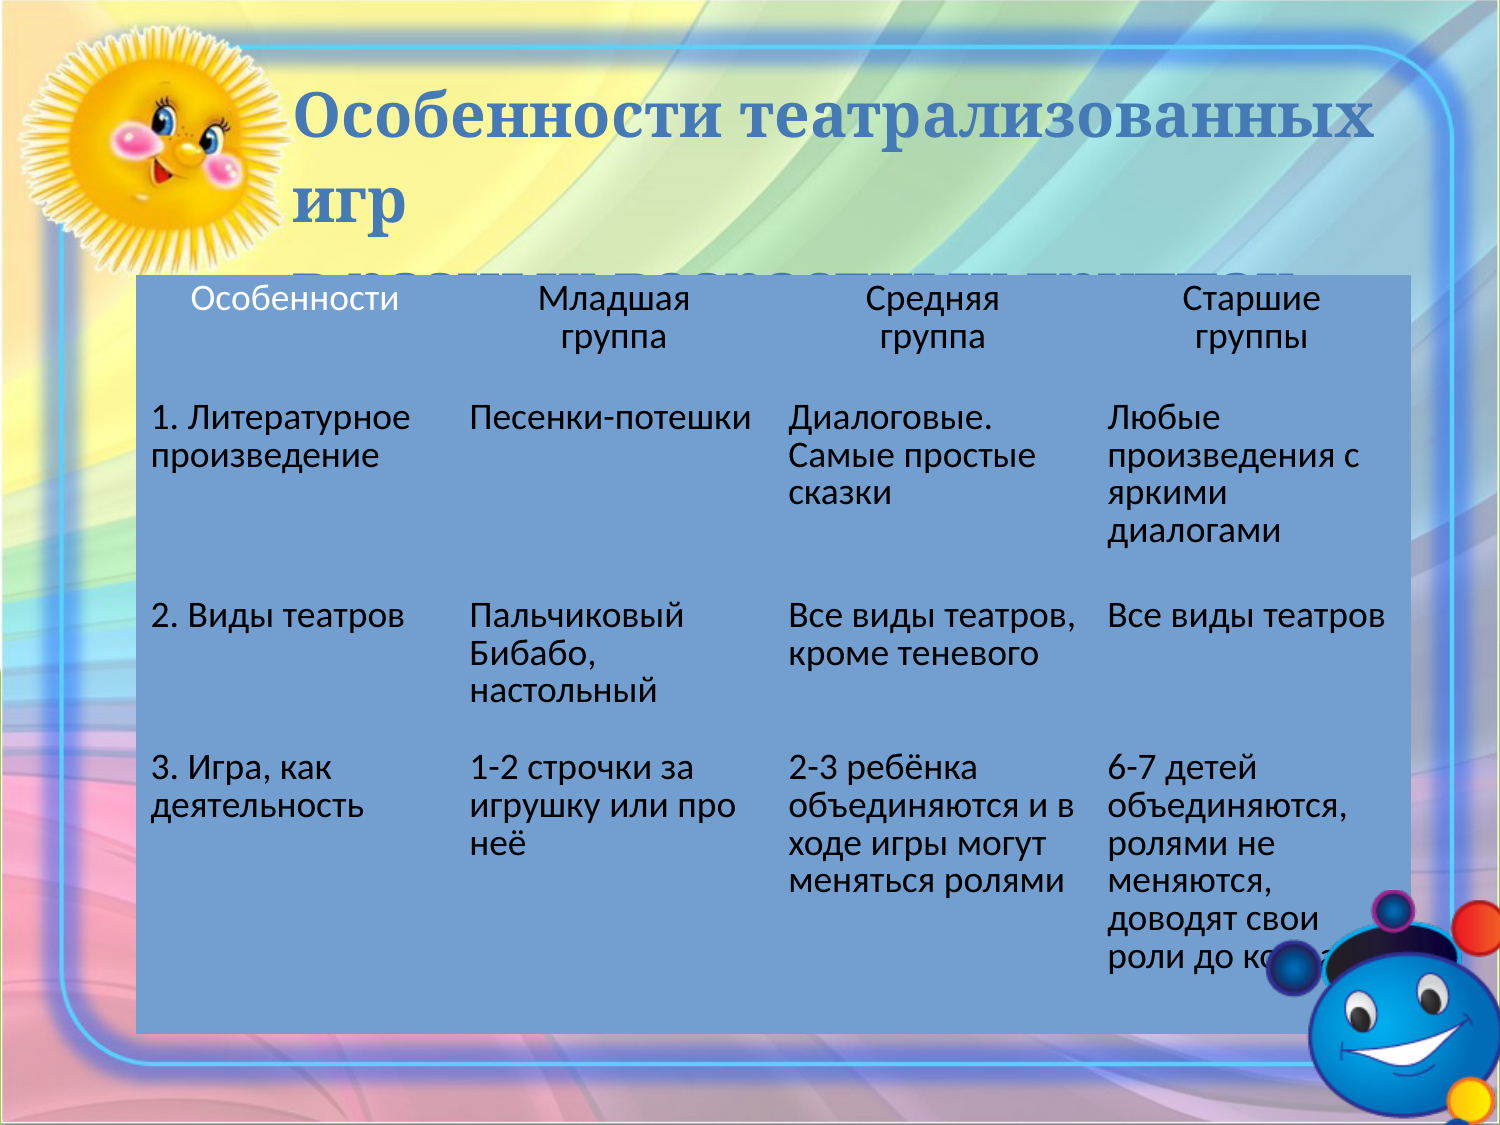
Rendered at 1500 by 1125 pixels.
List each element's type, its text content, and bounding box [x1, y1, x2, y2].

table_cell Любые произведения с яркими диалогами [1092, 394, 1411, 592]
table_cell Все виды театров [1092, 592, 1411, 744]
table_header Старшие группы [1092, 275, 1411, 394]
picture [1, 0, 1500, 1125]
table_cell 1-2 строчки за игрушку или про неё [455, 744, 774, 1034]
table_cell 6-7 детей объединяются, ролями не меняются, доводят свои роли до конца [1092, 744, 1411, 1034]
table_cell 1. Литературное произведение [136, 394, 455, 592]
table_cell Песенки-потешки [455, 394, 774, 592]
table_header Средняя группа [774, 275, 1092, 394]
text_box Особенности театрализованных игр в разных возрастных группах [277, 63, 1459, 231]
table_cell 3. Игра, как деятельность [136, 744, 455, 1034]
table_header Младшая группа [455, 275, 774, 394]
table_cell 2-3 ребёнка объединяются и в ходе игры могут меняться ролями [774, 744, 1092, 1034]
table_header Особенности [136, 275, 455, 394]
table_cell Пальчиковый Бибабо, настольный [455, 592, 774, 744]
table_cell Диалоговые. Самые простые сказки [774, 394, 1092, 592]
table_cell 2. Виды театров [136, 592, 455, 744]
table_cell Все виды театров, кроме теневого [774, 592, 1092, 744]
